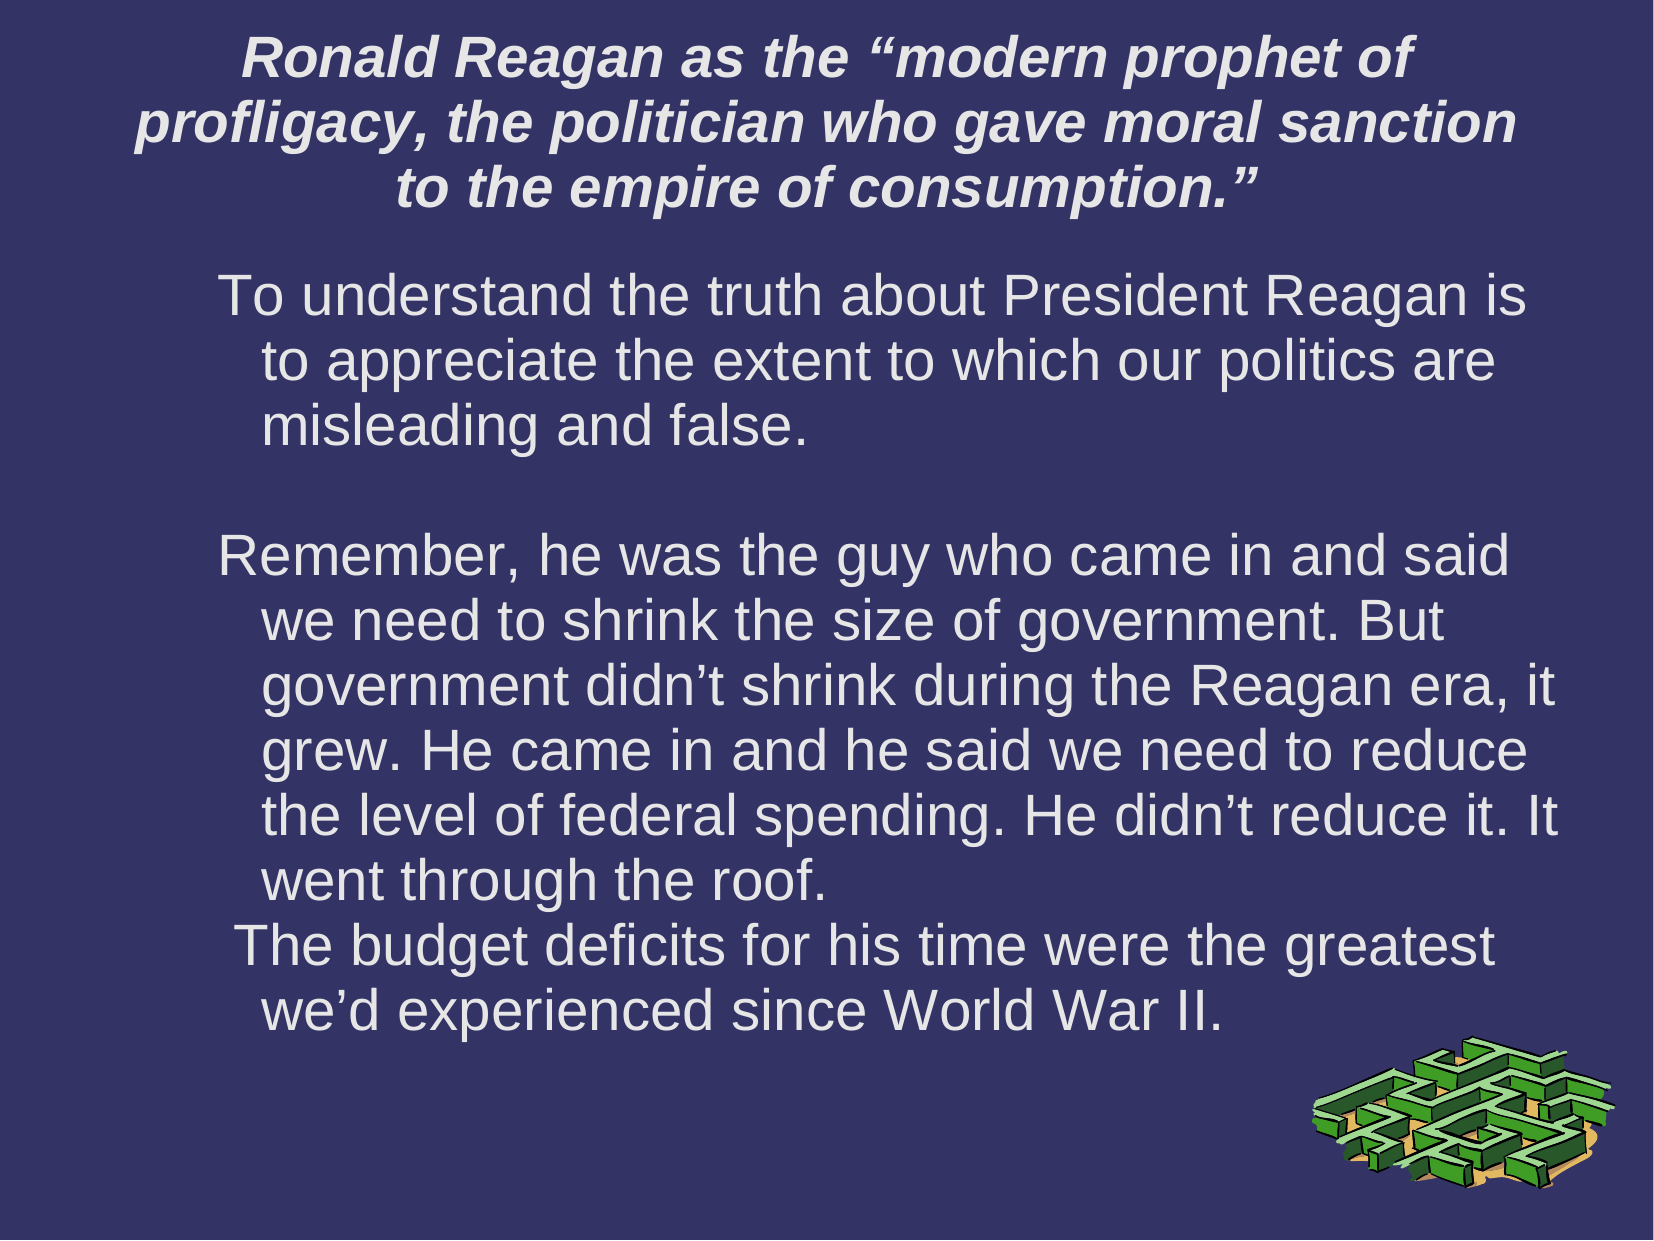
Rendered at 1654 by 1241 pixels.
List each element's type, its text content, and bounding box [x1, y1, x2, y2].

list To understand the truth about President Reagan is to appreciate the extent to which our politics are misleading and false. Remember, he was the guy who came in and said we need to shrink the size of government. But government didn’t shrink during the Reagan era, it grew. He came in and he said we need to reduce the level of federal spending. He didn’t reduce it. It went through the roof. The budget deficits for his time were the greatest we’d experienced since World War II. [178, 262, 1570, 1132]
title Ronald Reagan as the “modern prophet of profligacy, the politician who gave moral sanction to the empire of consumption.” [121, 25, 1534, 221]
